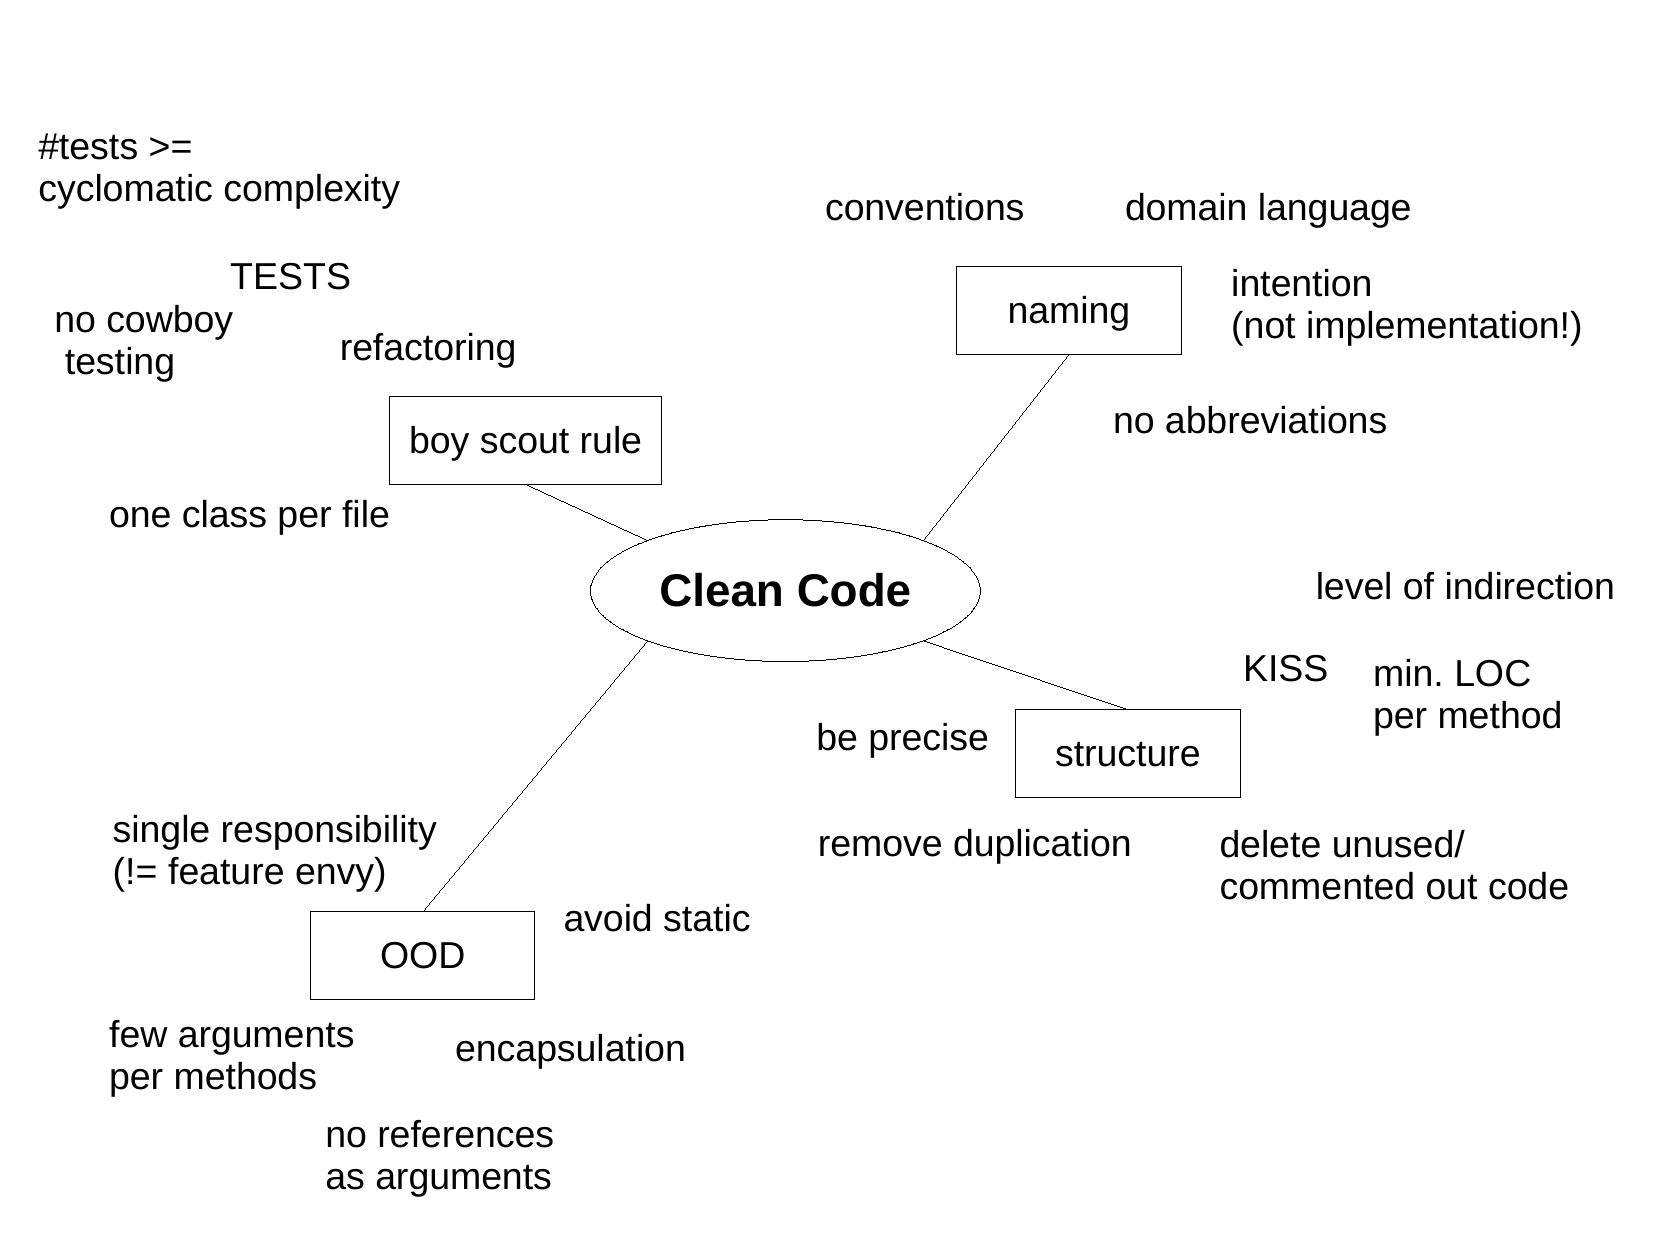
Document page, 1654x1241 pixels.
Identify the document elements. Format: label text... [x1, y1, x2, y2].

text_box delete unused/ commented out code [1204, 815, 1584, 927]
text_box refactoring [325, 318, 532, 376]
text_box naming [956, 266, 1182, 355]
text_box intention (not implementation!) [1216, 255, 1598, 355]
text_box KISS [1228, 640, 1344, 697]
text_box conventions [810, 179, 1040, 237]
text_box domain language [1110, 179, 1427, 237]
text_box min. LOC per method [1358, 645, 1578, 745]
text_box boy scout rule [389, 396, 662, 485]
text_box encapsulation [440, 1020, 701, 1078]
text_box one class per file [94, 486, 405, 544]
text_box structure [1015, 709, 1241, 798]
text_box no cowboy testing [39, 290, 249, 390]
text_box level of indirection [1301, 558, 1630, 616]
text_box no abbreviations [1098, 392, 1403, 449]
text_box OOD [310, 911, 535, 1000]
text_box #tests >= cyclomatic complexity [23, 118, 416, 217]
text_box remove duplication [803, 814, 1147, 872]
text_box Clean Code [590, 519, 981, 662]
text_box avoid static [548, 890, 766, 948]
text_box be precise [801, 708, 1004, 766]
text_box TESTS [215, 248, 367, 305]
text_box few arguments per methods [94, 1006, 370, 1105]
text_box no references as arguments [310, 1105, 569, 1205]
text_box single responsibility (!= feature envy) [97, 801, 452, 900]
